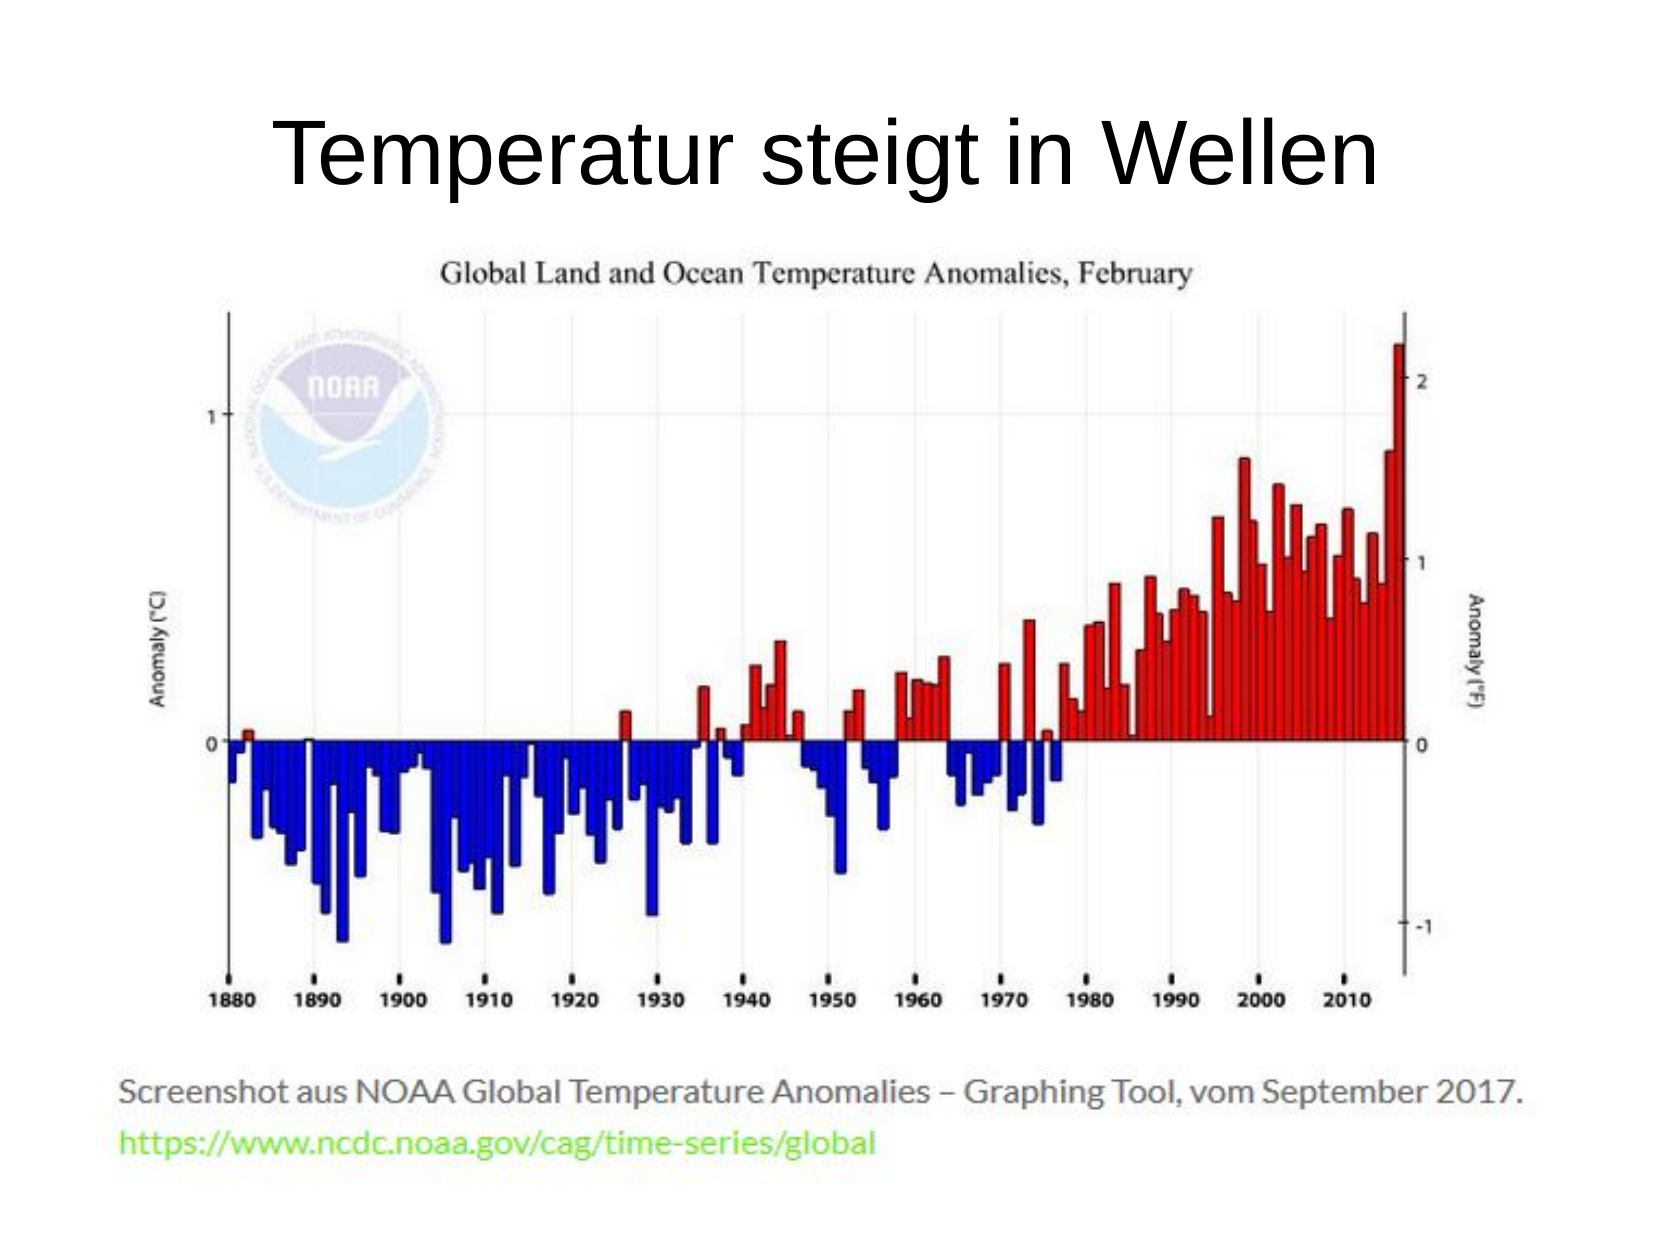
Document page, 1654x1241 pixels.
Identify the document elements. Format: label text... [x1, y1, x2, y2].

picture [96, 230, 1607, 1193]
title Temperatur steigt in Wellen [82, 49, 1571, 257]
